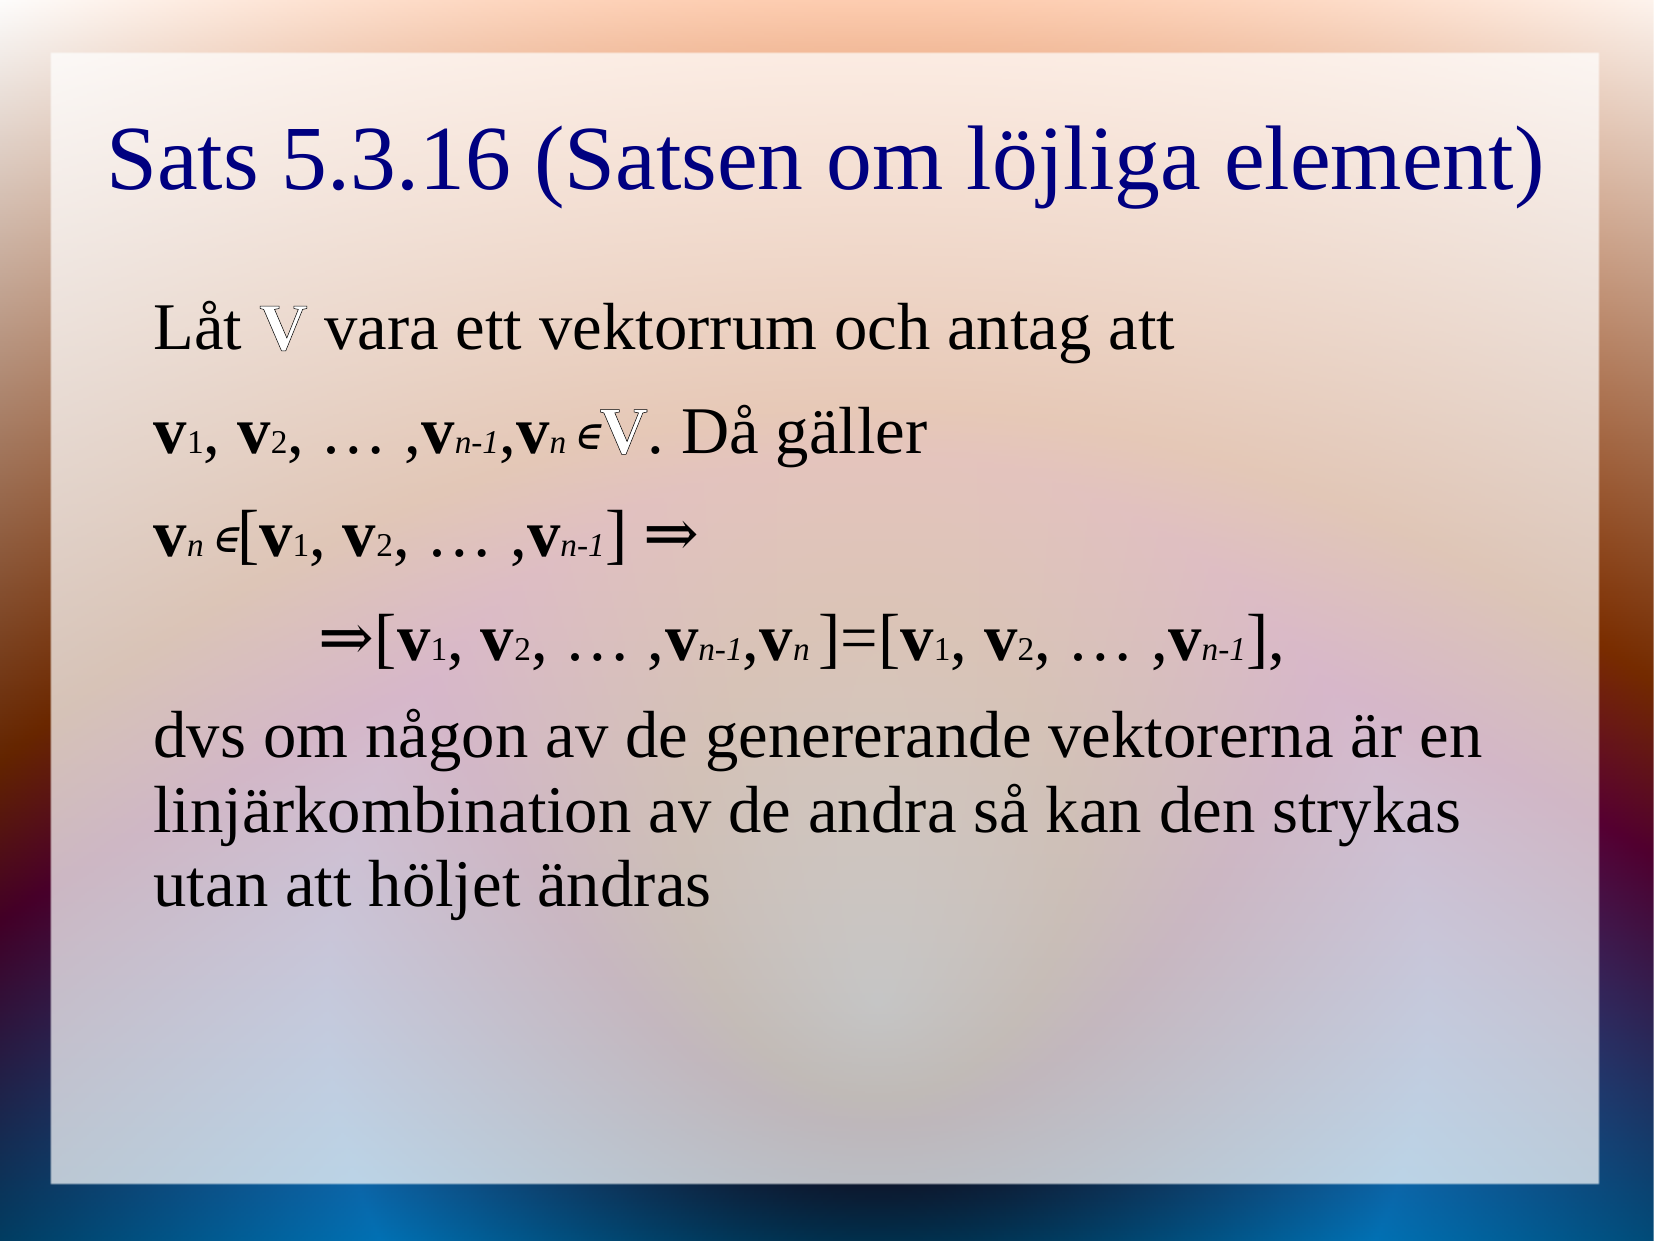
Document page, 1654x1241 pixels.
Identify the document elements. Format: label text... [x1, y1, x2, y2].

picture [0, 0, 1654, 1241]
list Låt V vara ett vektorrum och antag att v1, v2, … ,vn-1,vn ∊V. Då gäller vn ∊[v1, v2, … ,vn-1] ⇒ ⇒[v1, v2, … ,vn-1,vn ]=[v1, v2, … ,vn-1], dvs om någon av de genererande vektorerna är en linjärkombination av de andra så kan den strykas utan att höljet ändras [82, 290, 1571, 1094]
title Sats 5.3.16 (Satsen om löjliga element) [82, 62, 1571, 256]
